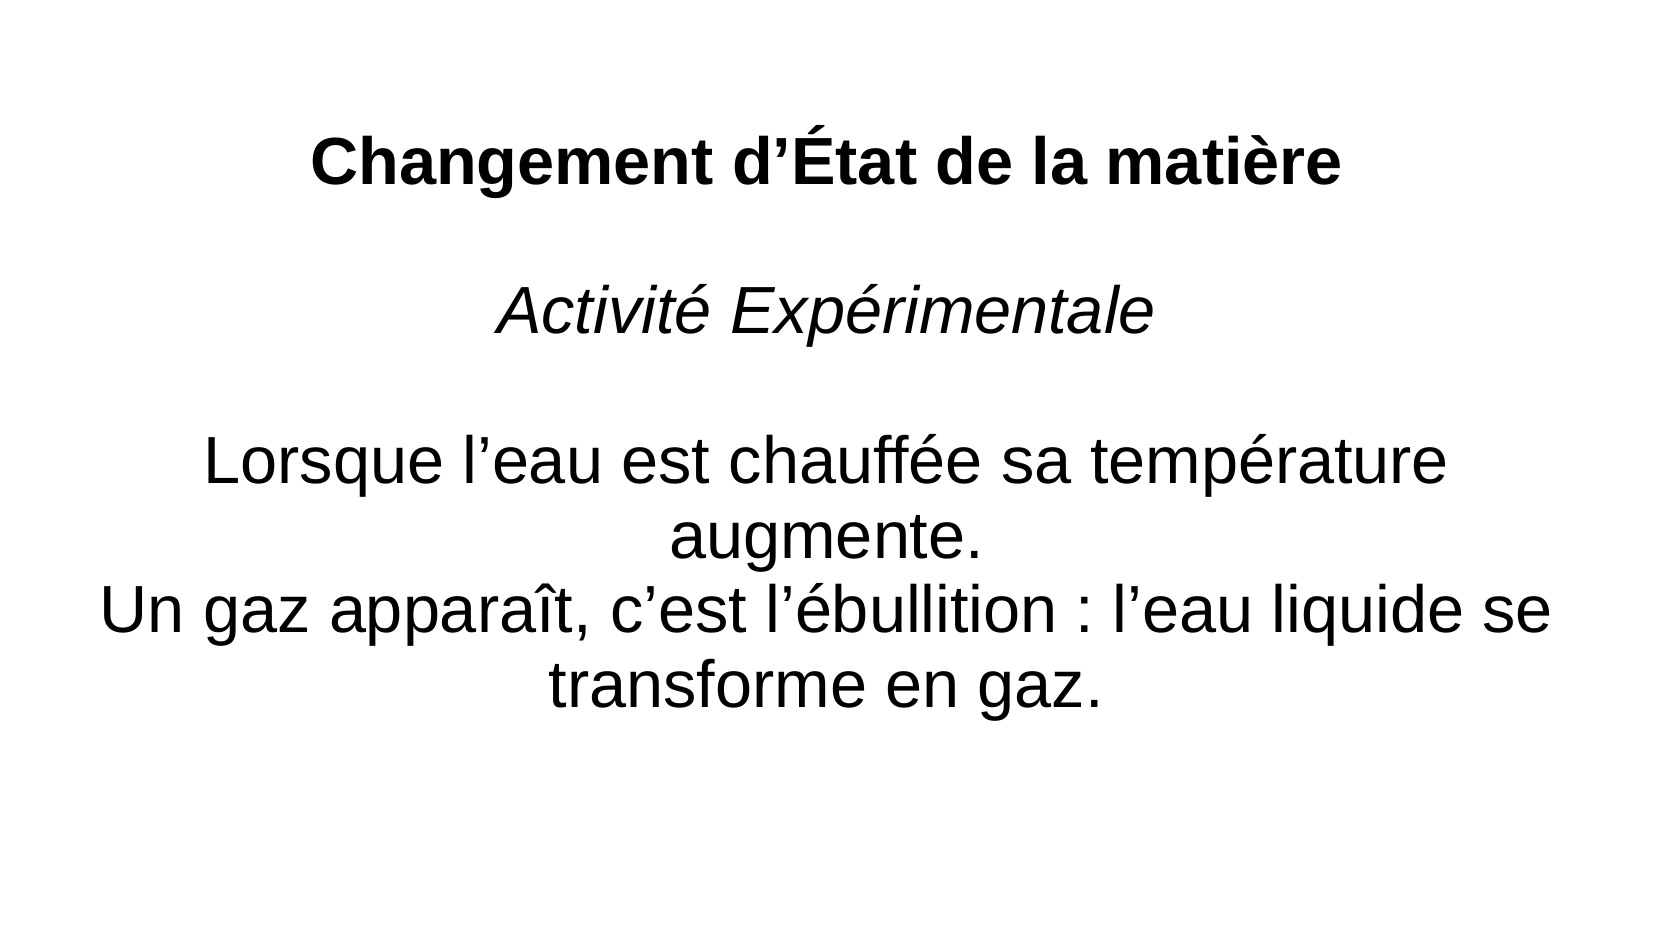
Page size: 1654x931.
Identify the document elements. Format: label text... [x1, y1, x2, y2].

subtitle Changement d’État de la matière Activité Expérimentale Lorsque l’eau est chauffée sa température augmente. Un gaz apparaît, c’est l’ébullition : l’eau liquide se transforme en gaz. [82, 88, 1571, 758]
